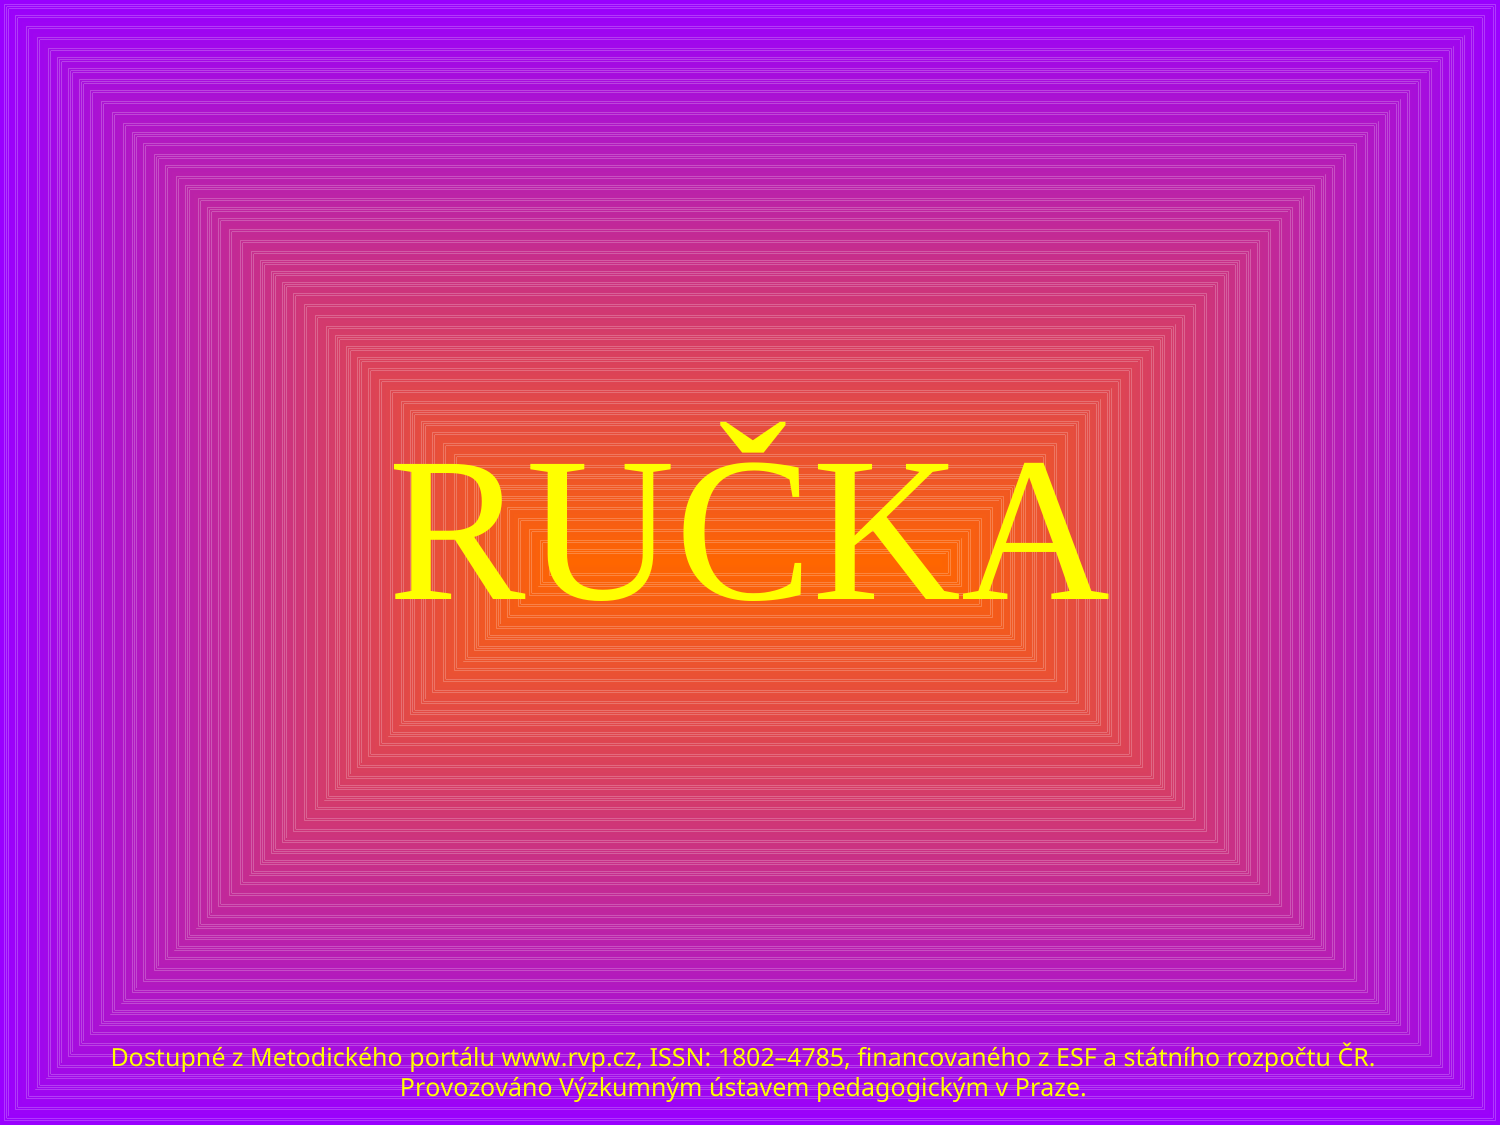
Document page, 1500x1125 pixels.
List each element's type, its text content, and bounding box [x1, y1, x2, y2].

text_box Dostupné z Metodického portálu www.rvp.cz, ISSN: 1802–4785, financovaného z ESF a státního rozpočtu ČR. Provozováno Výzkumným ústavem pedagogickým v Praze. [35, 1041, 1454, 1102]
text_box RUČKA [0, 385, 1500, 649]
